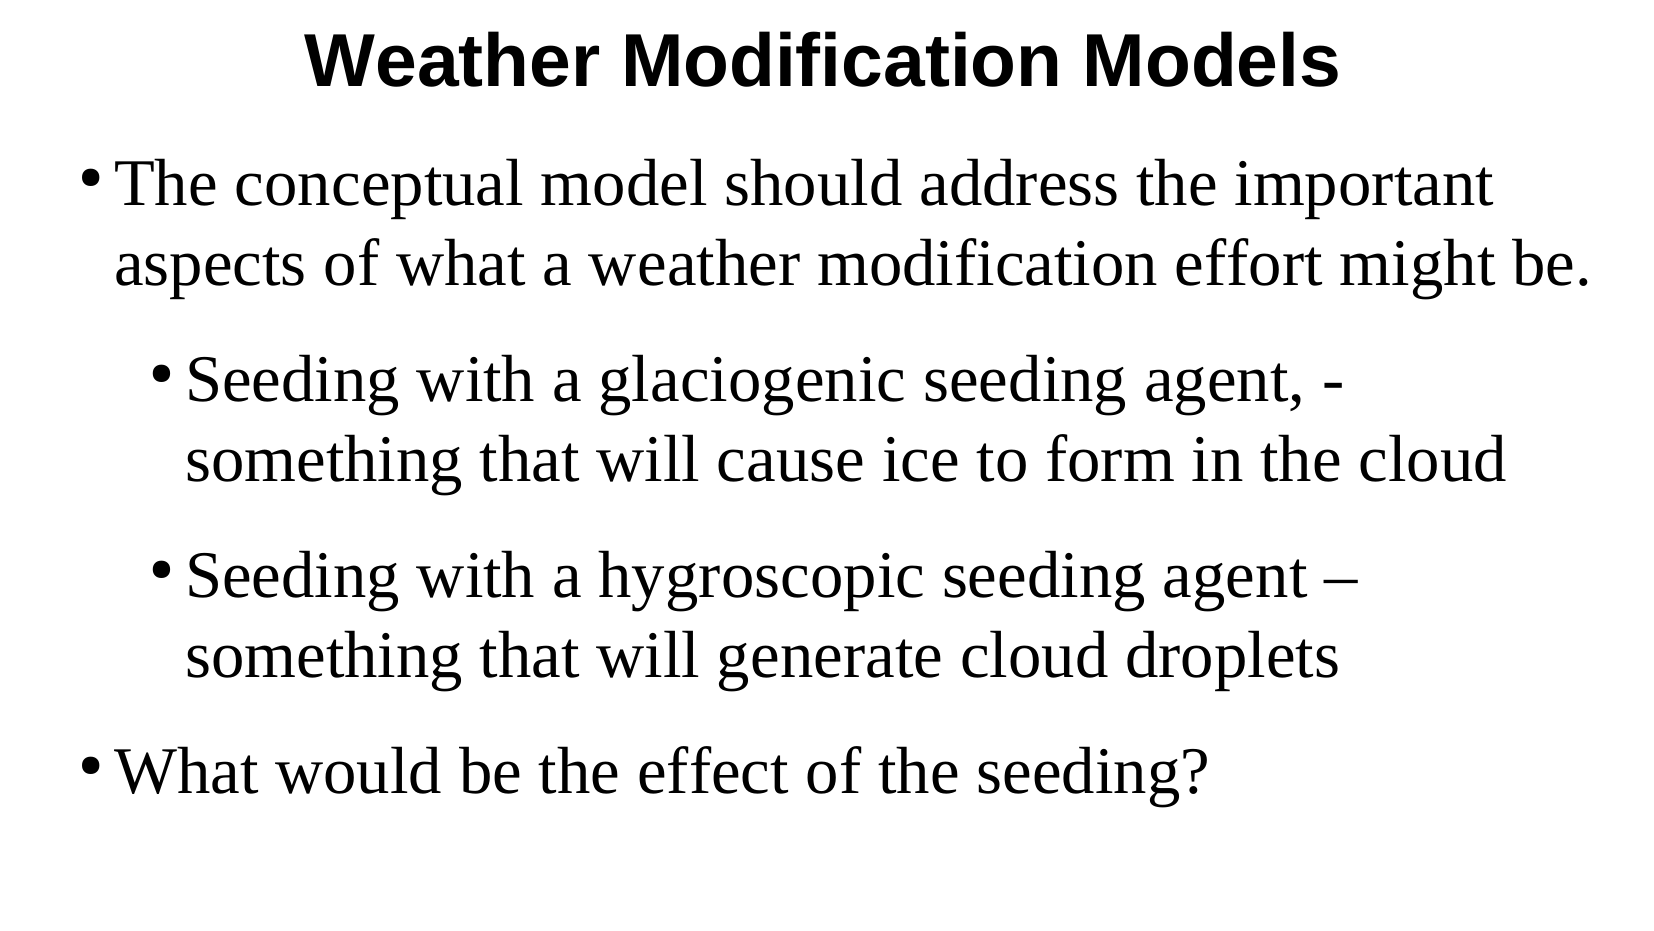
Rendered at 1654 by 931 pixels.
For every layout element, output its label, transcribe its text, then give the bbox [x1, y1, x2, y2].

text_box The conceptual model should address the important aspects of what a weather modification effort might be. Seeding with a glaciogenic seeding agent, - something that will cause ice to form in the cloud Seeding with a hygroscopic seeding agent – something that will generate cloud droplets What would be the effect of the seeding? [49, 131, 1625, 815]
title Weather Modification Models [0, 5, 1651, 107]
